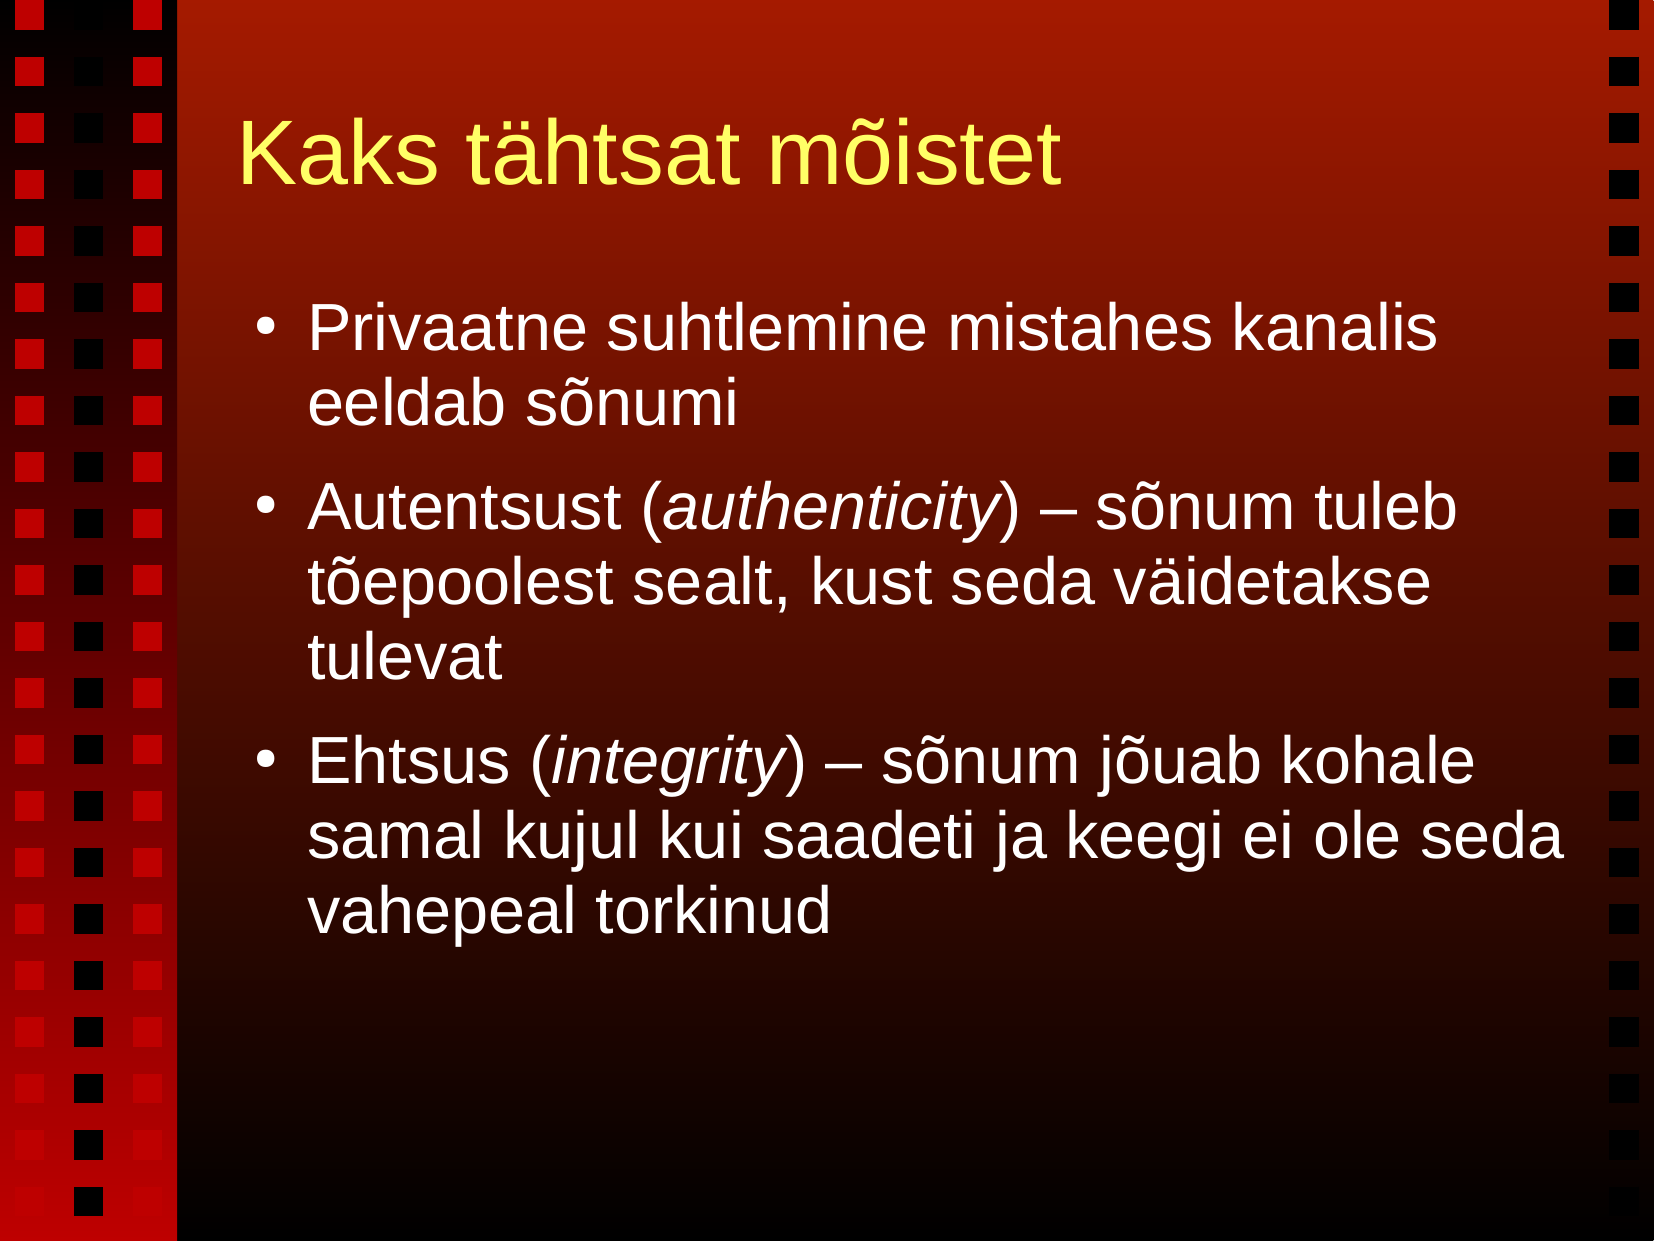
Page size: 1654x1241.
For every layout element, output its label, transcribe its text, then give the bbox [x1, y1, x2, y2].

title Kaks tähtsat mõistet [236, 49, 1571, 257]
list Privaatne suhtlemine mistahes kanalis eeldab sõnumi Autentsust (authenticity) – sõnum tuleb tõepoolest sealt, kust seda väidetakse tulevat Ehtsus (integrity) – sõnum jõuab kohale samal kujul kui saadeti ja keegi ei ole seda vahepeal torkinud [236, 290, 1571, 1109]
